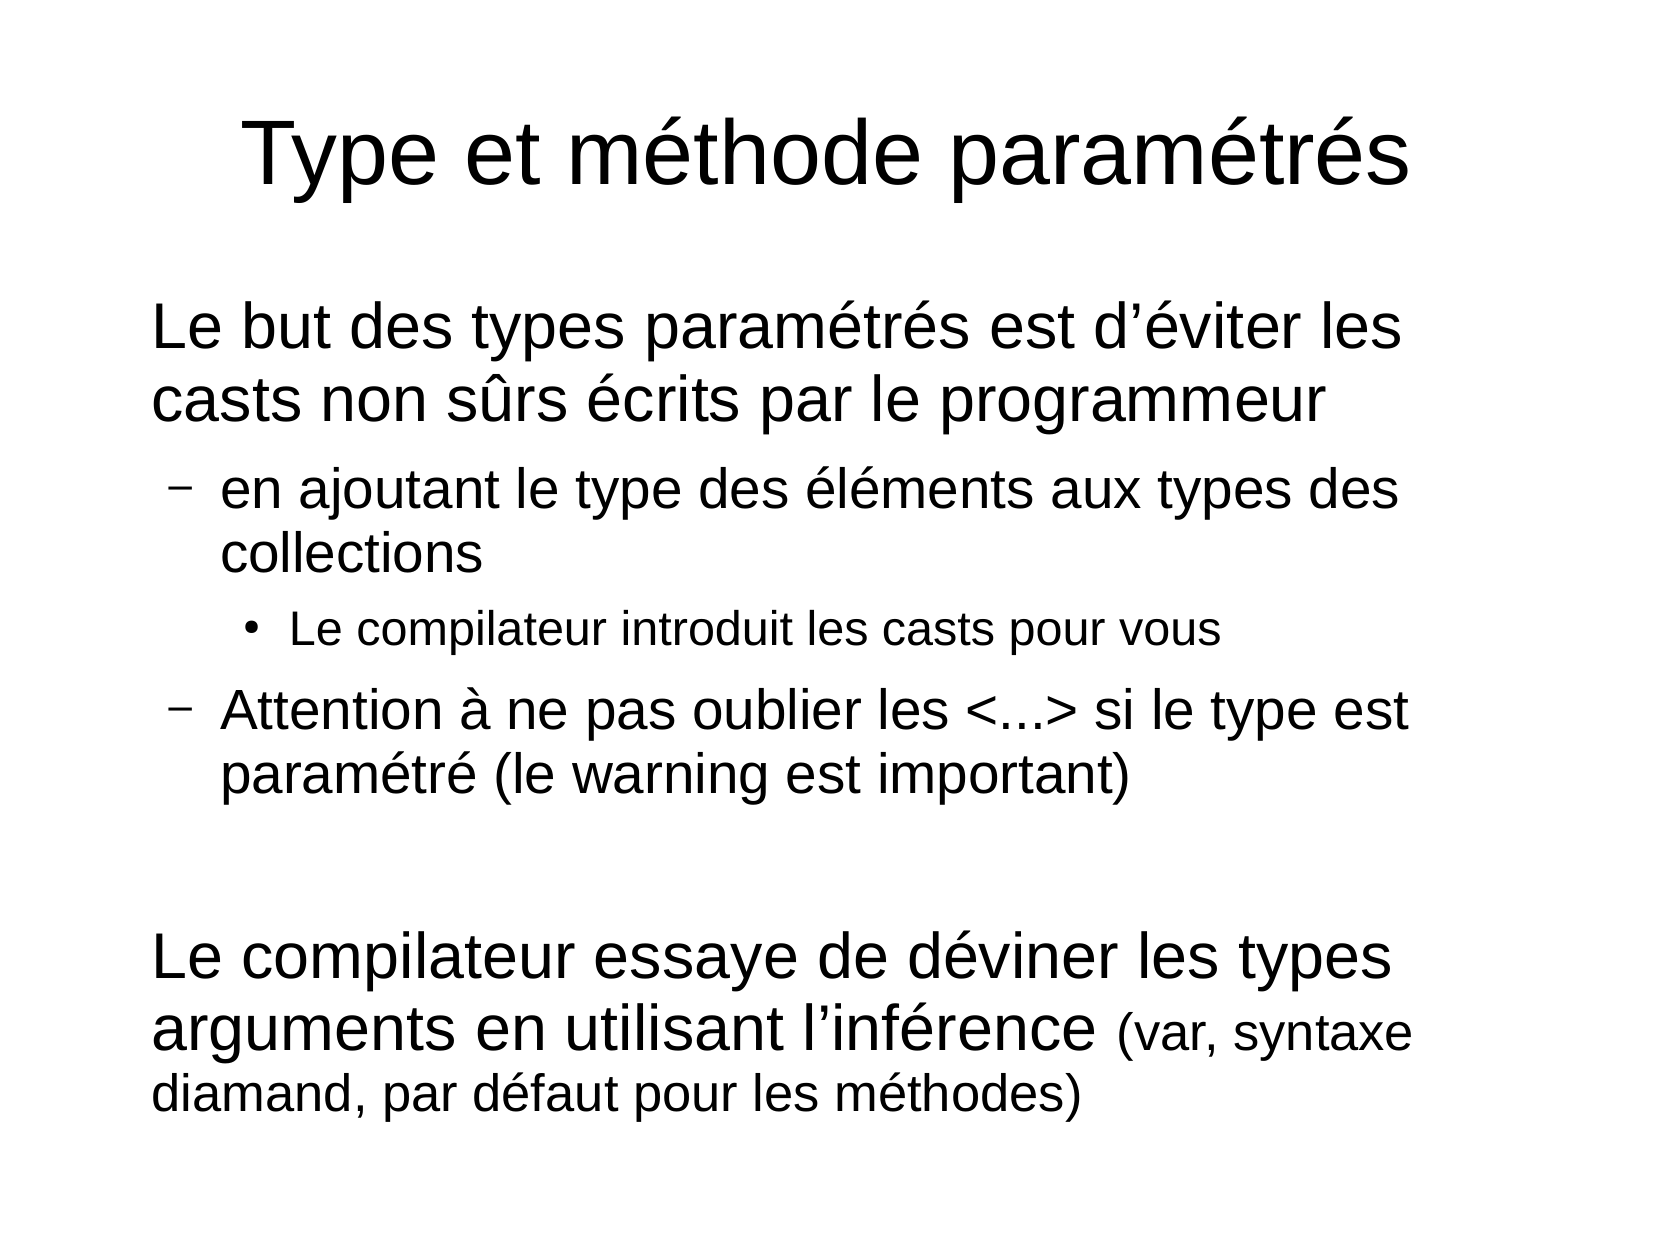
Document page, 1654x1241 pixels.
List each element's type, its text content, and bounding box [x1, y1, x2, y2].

list Le but des types paramétrés est d’éviter les casts non sûrs écrits par le programmeur en ajoutant le type des éléments aux types des collections Le compilateur introduit les casts pour vous Attention à ne pas oublier les <...> si le type est paramétré (le warning est important) Le compilateur essaye de déviner les types arguments en utilisant l’inférence (var, syntaxe diamand, par défaut pour les méthodes) [82, 290, 1571, 1126]
title Type et méthode paramétrés [82, 49, 1571, 257]
